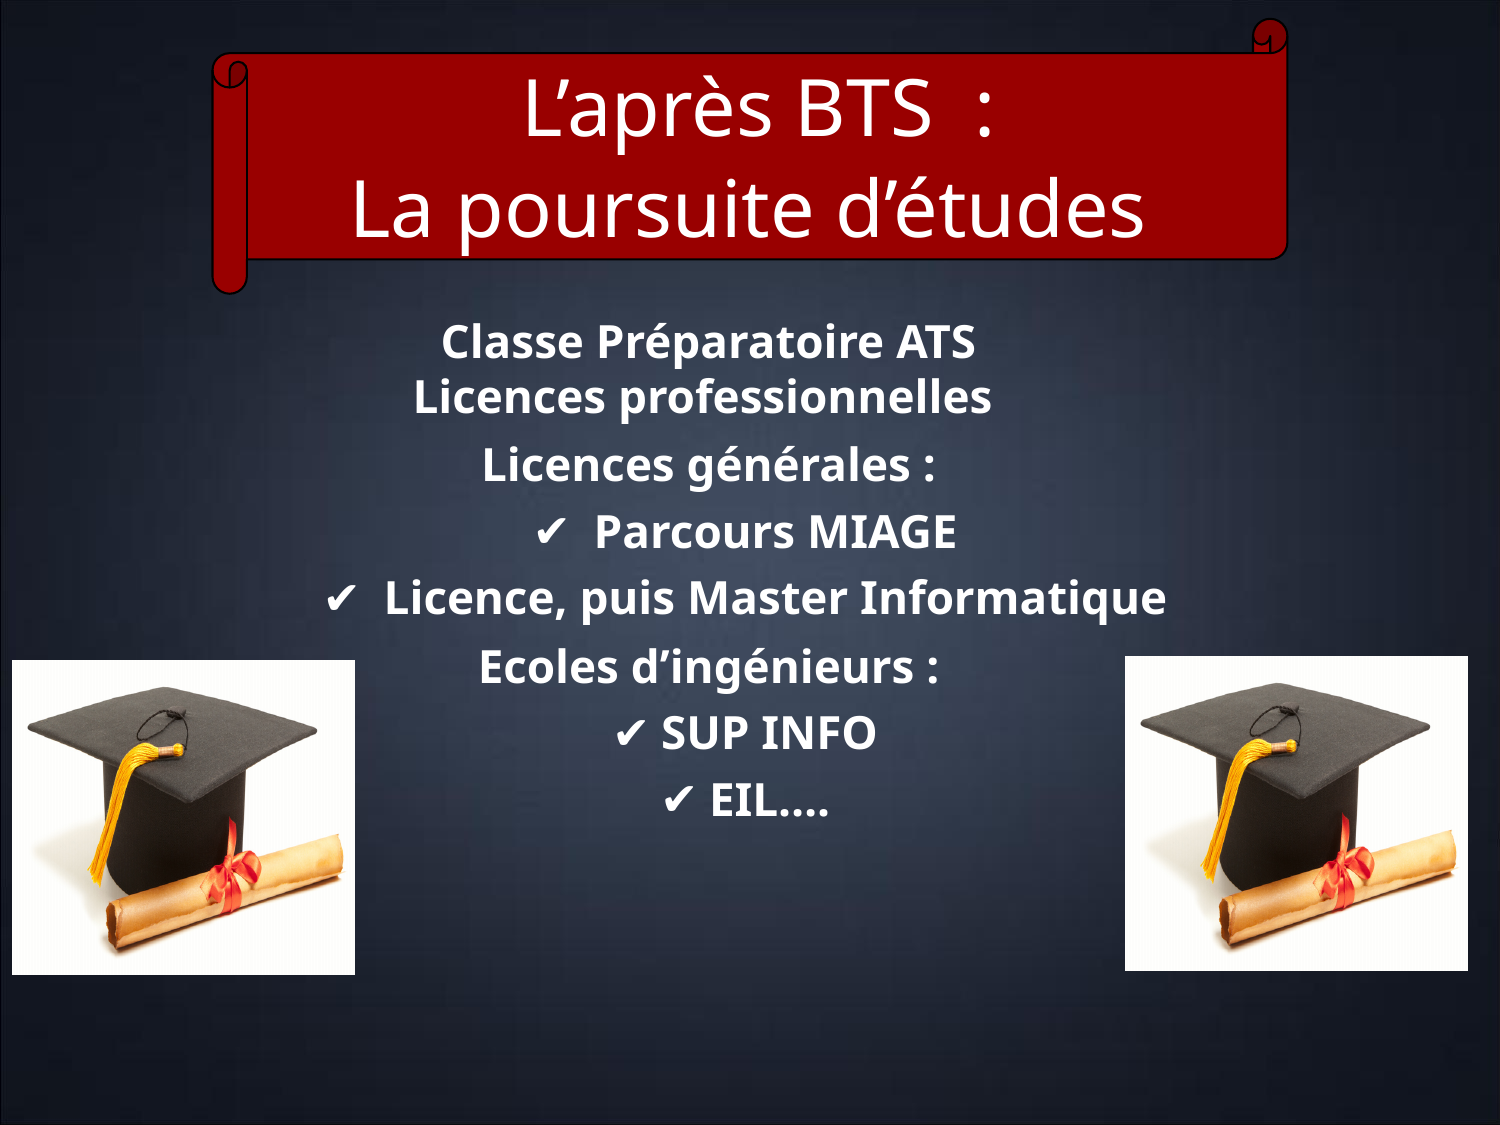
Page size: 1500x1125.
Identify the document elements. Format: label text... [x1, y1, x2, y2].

text_box L’après BTS : La poursuite d’études [212, 40, 1288, 294]
list Classe Préparatoire ATS Licences professionnelles Licences générales : Parcours MIAGE Licence, puis Master Informatique Ecoles d’ingénieurs : SUP INFO EIL…. [117, 304, 1300, 1014]
picture [0, 0, 1500, 1125]
